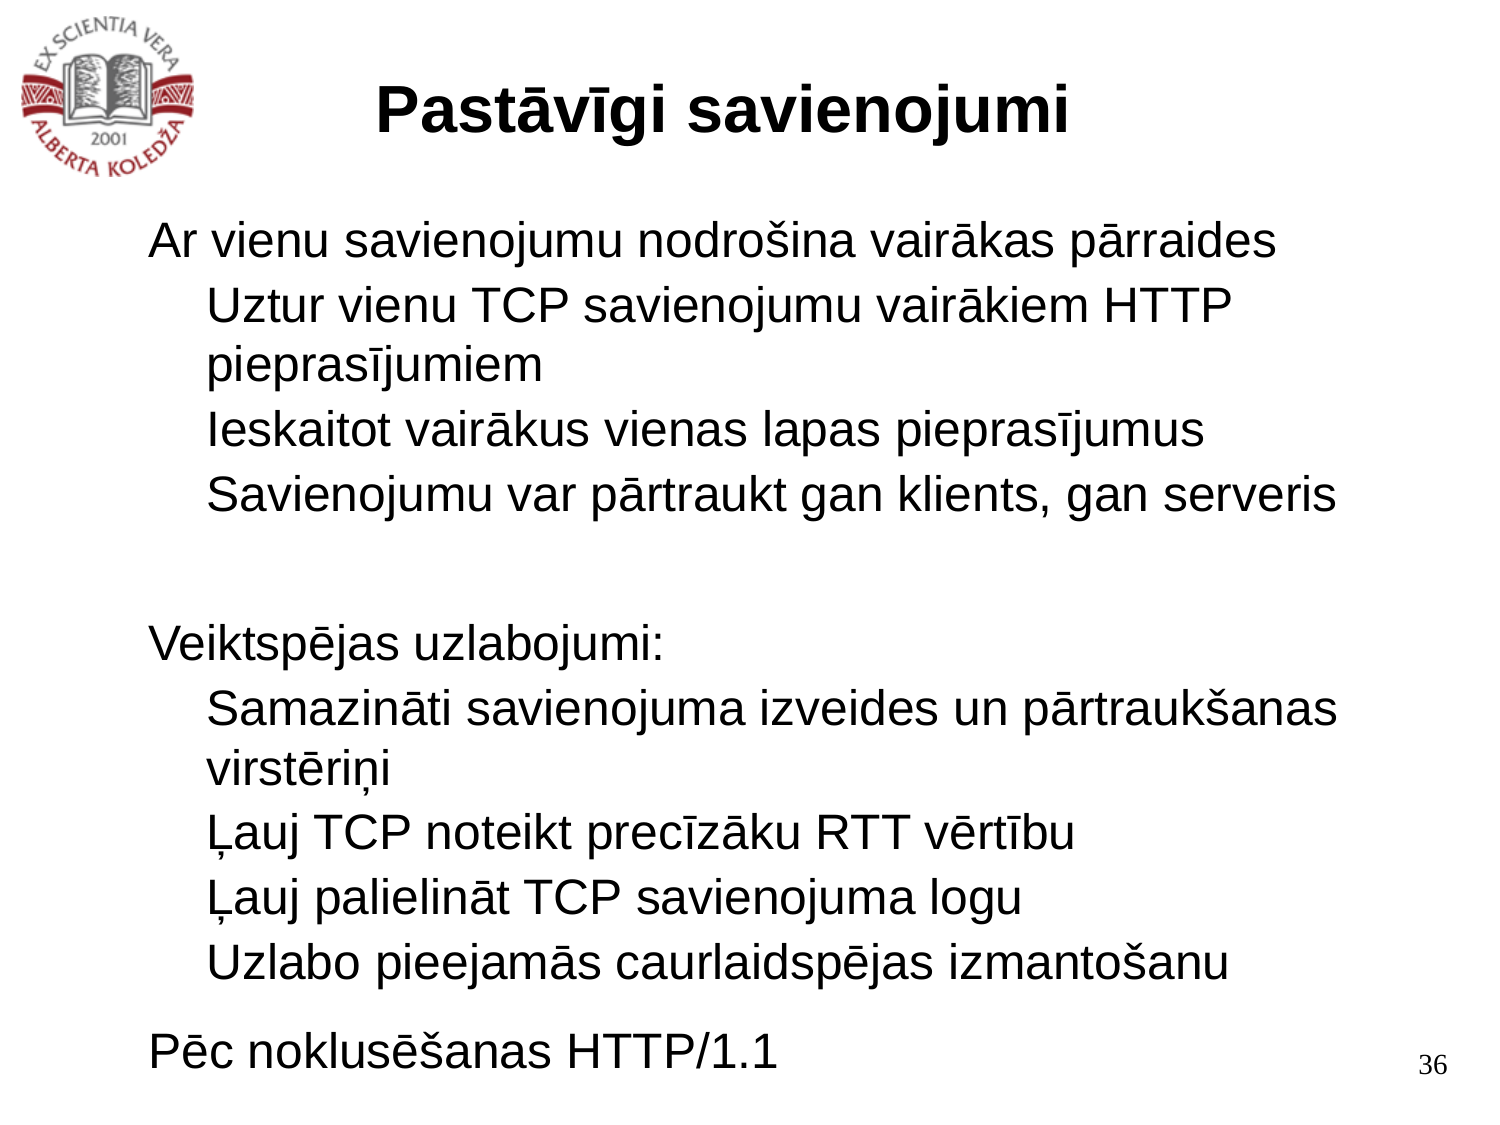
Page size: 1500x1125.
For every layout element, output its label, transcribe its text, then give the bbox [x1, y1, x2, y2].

title Pastāvīgi savienojumi [50, 49, 1374, 163]
list Ar vienu savienojumu nodrošina vairākas pārraides Uztur vienu TCP savienojumu vairākiem HTTP pieprasījumiem Ieskaitot vairākus vienas lapas pieprasījumus Savienojumu var pārtraukt gan klients, gan serveris Veiktspējas uzlabojumi: Samazināti savienojuma izveides un pārtraukšanas virstēriņi Ļauj TCP noteikt precīzāku RTT vērtību Ļauj palielināt TCP savienojuma logu Uzlabo pieejamās caurlaidspējas izmantošanu Pēc noklusēšanas HTTP/1.1 [74, 200, 1463, 1101]
text_box <skaitlis> [1312, 1037, 1463, 1101]
picture [21, 16, 194, 177]
